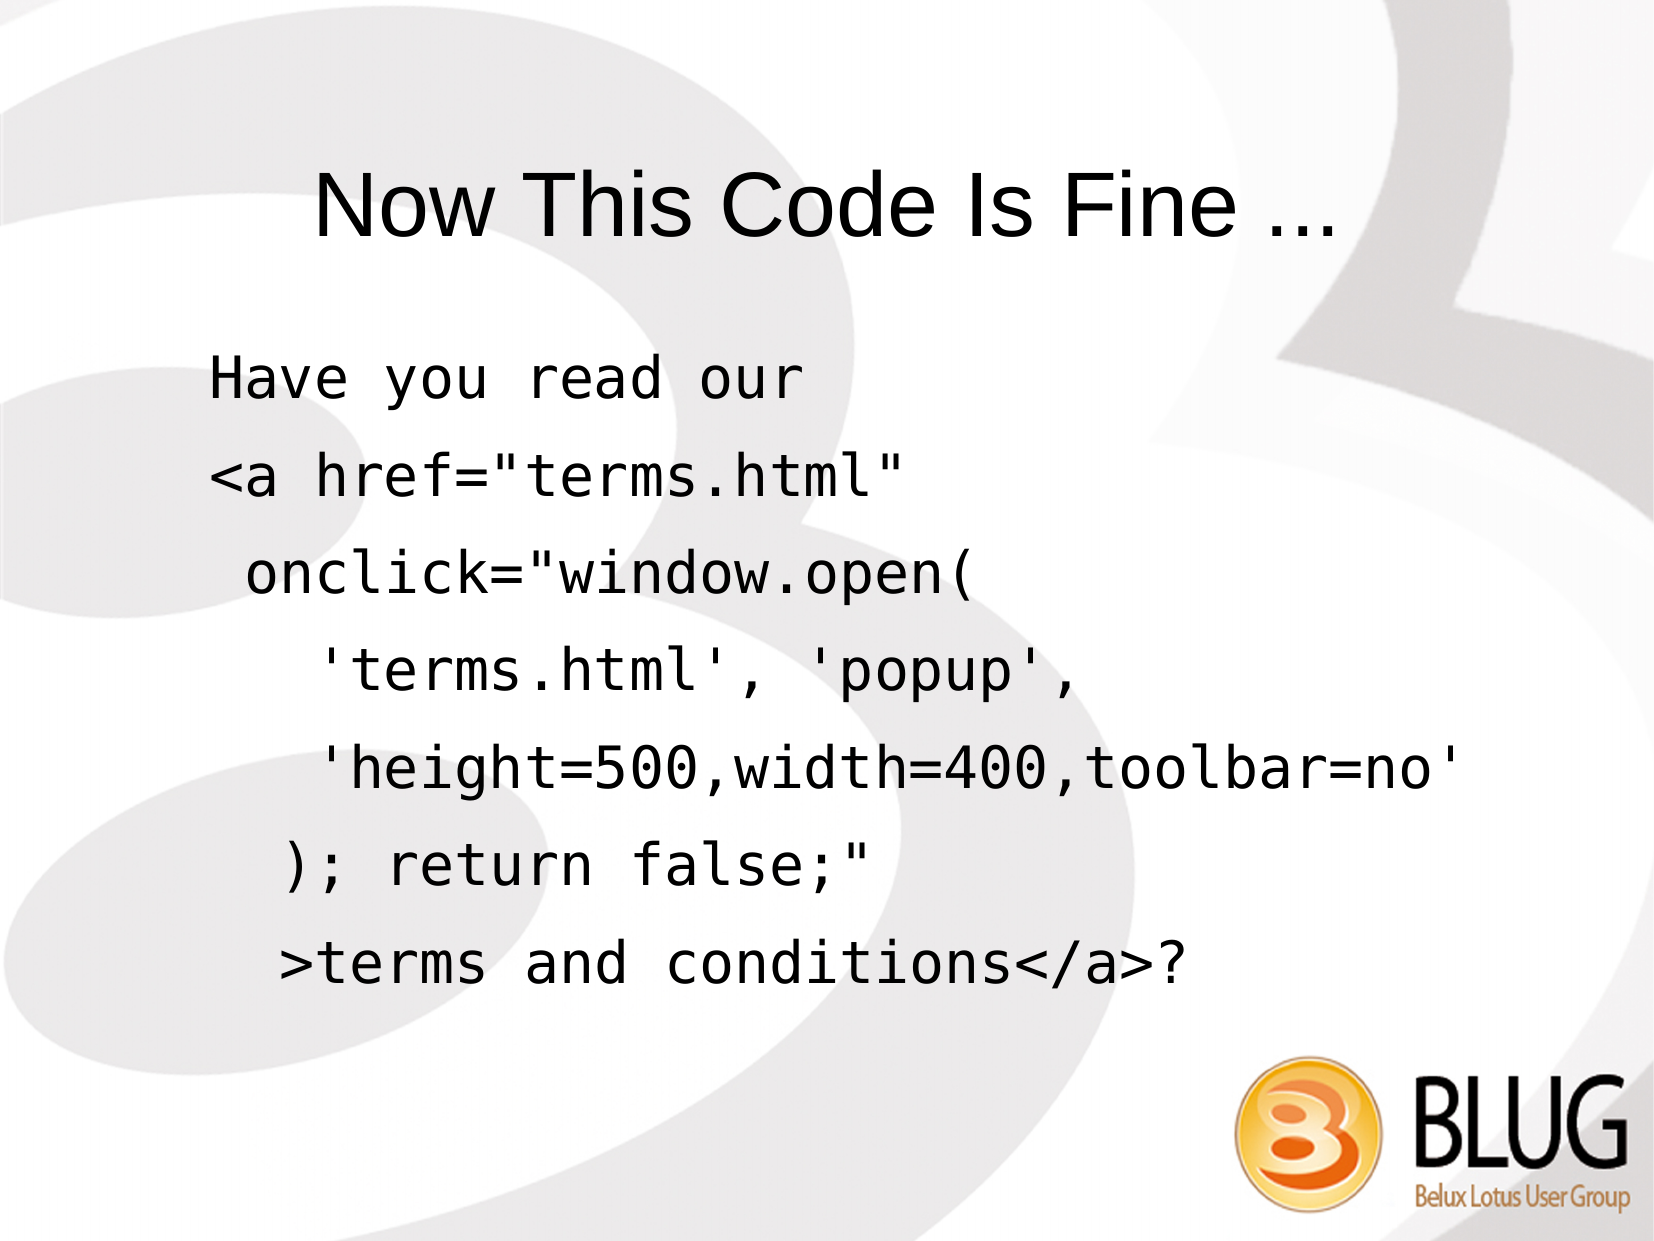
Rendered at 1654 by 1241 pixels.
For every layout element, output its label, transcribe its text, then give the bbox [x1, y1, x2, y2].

picture [0, 0, 1654, 1241]
list Have you read our <a href="terms.html" onclick="window.open( 'terms.html', 'popup', 'height=500,width=400,toolbar=no' ); return false;" >terms and conditions</a>? [121, 344, 1534, 1126]
title Now This Code Is Fine ... [121, 102, 1534, 310]
